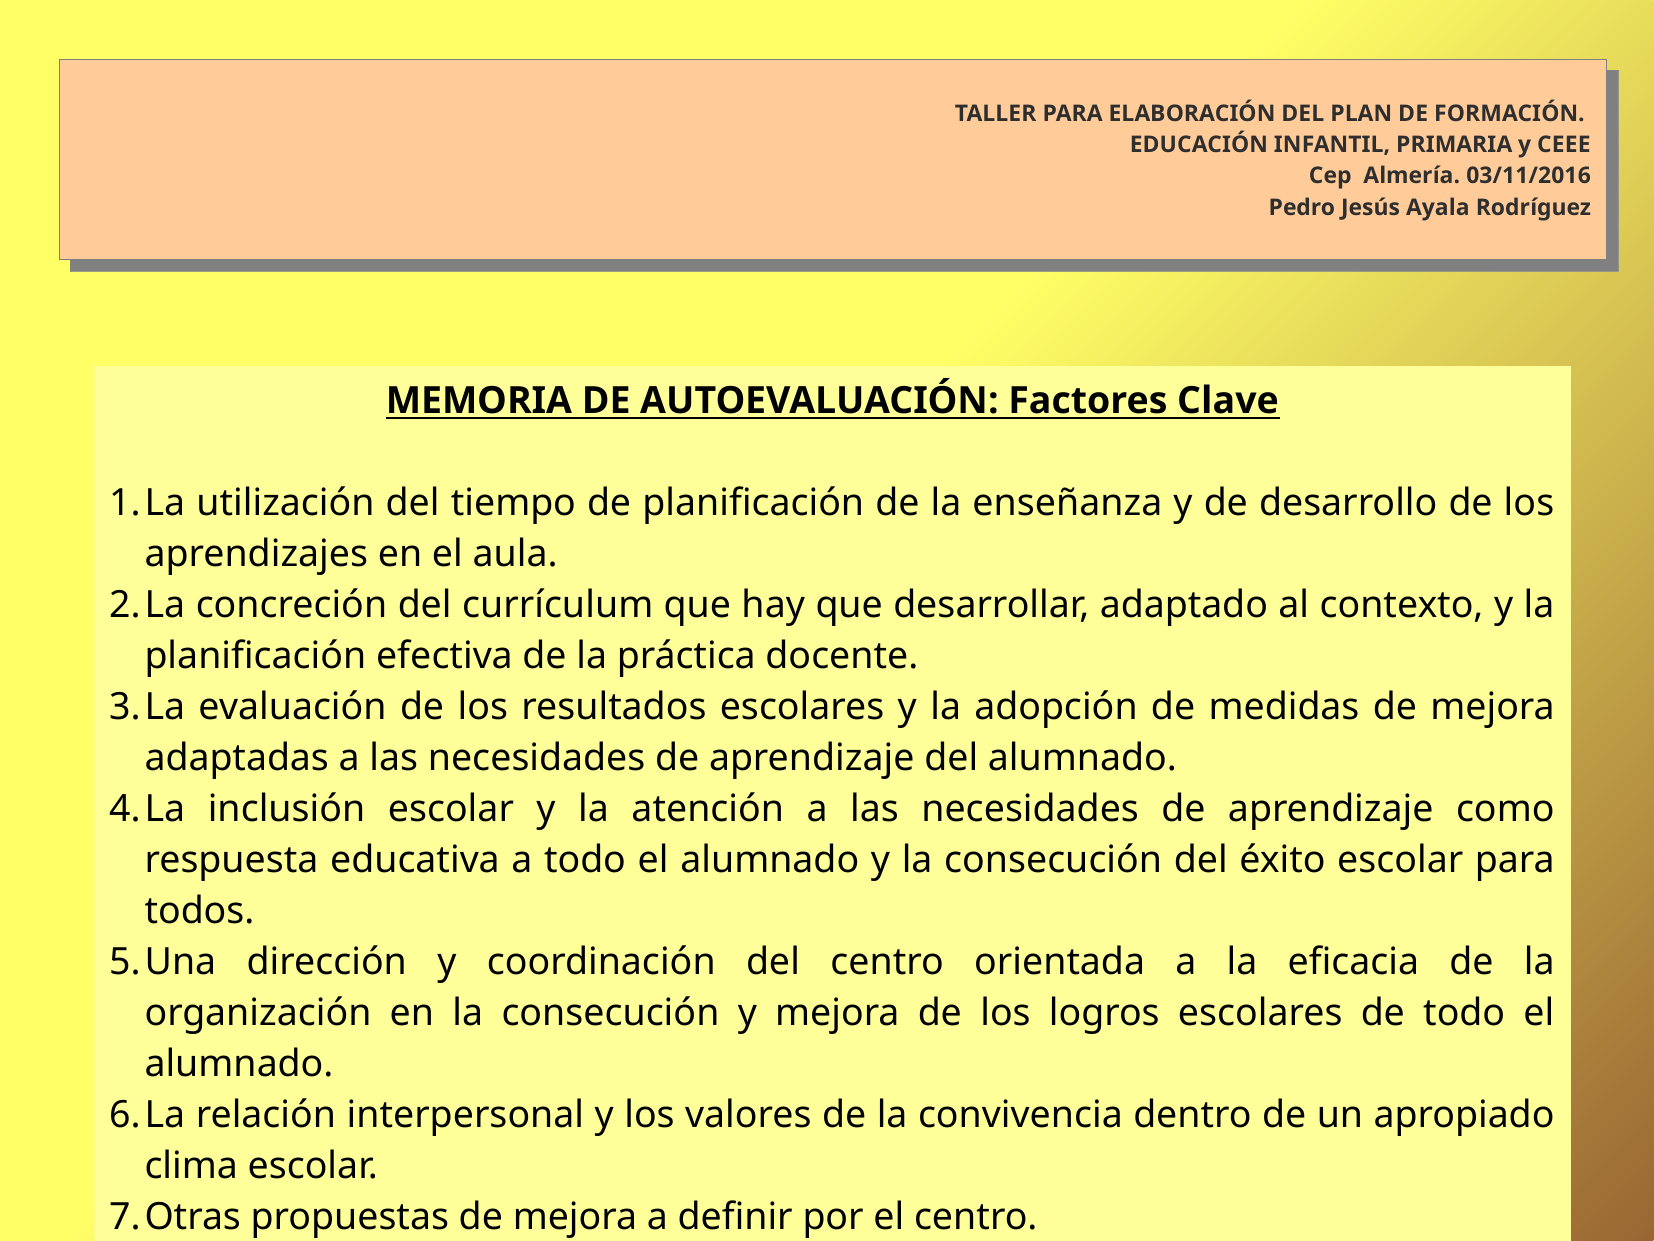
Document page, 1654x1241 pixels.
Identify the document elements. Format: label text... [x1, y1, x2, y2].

text_box MEMORIA DE AUTOEVALUACIÓN: Factores Clave La utilización del tiempo de planificación de la enseñanza y de desarrollo de los aprendizajes en el aula. La concreción del currículum que hay que desarrollar, adaptado al contexto, y la planificación efectiva de la práctica docente. La evaluación de los resultados escolares y la adopción de medidas de mejora adaptadas a las necesidades de aprendizaje del alumnado. La inclusión escolar y la atención a las necesidades de aprendizaje como respuesta educativa a todo el alumnado y la consecución del éxito escolar para todos. Una dirección y coordinación del centro orientada a la eficacia de la organización en la consecución y mejora de los logros escolares de todo el alumnado. La relación interpersonal y los valores de la convivencia dentro de un apropiado clima escolar. Otras propuestas de mejora a definir por el centro. [94, 366, 1571, 1154]
text_box TALLER PARA ELABORACIÓN DEL PLAN DE FORMACIÓN. EDUCACIÓN INFANTIL, PRIMARIA y CEEE Cep Almería. 03/11/2016 Pedro Jesús Ayala Rodríguez [59, 59, 1607, 260]
